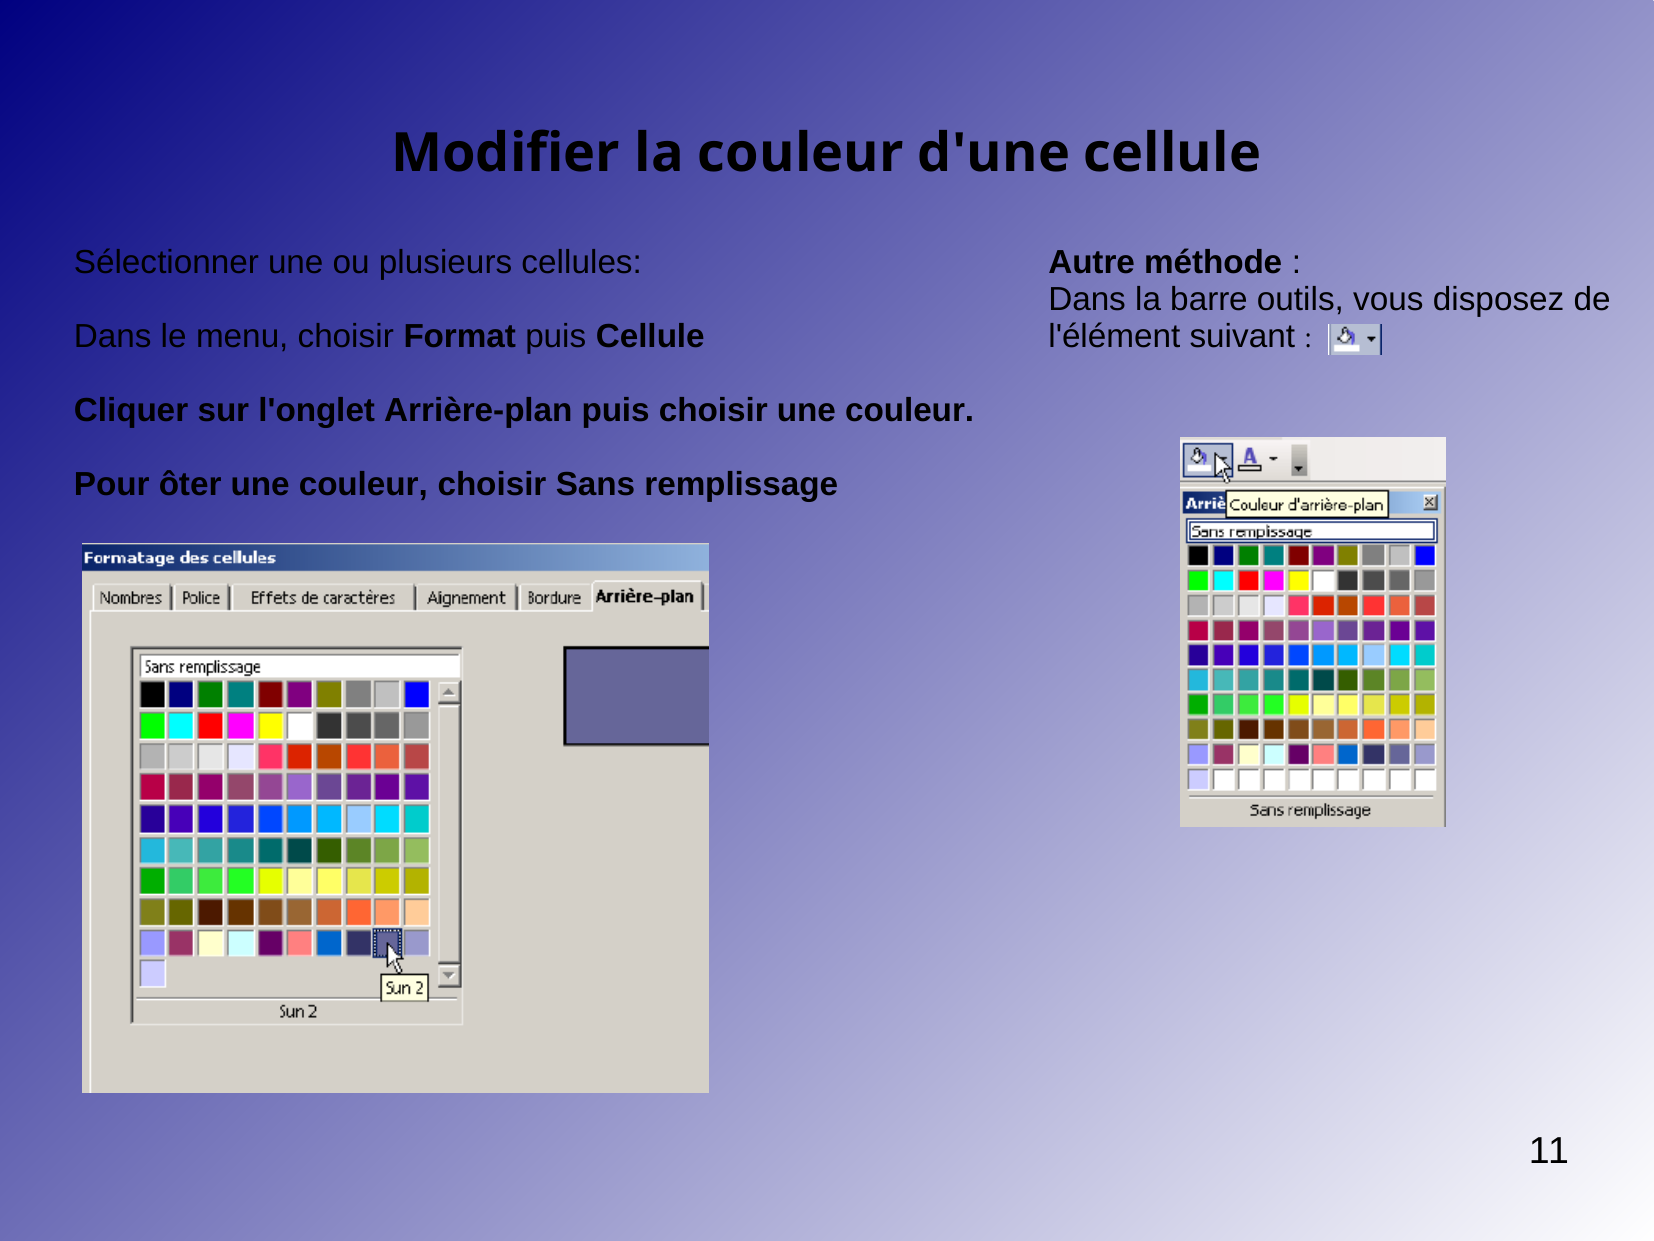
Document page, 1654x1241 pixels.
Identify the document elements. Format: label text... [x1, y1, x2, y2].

picture [1180, 437, 1446, 827]
text_box Sélectionner une ou plusieurs cellules: Dans le menu, choisir Format puis Cellule Cliquer sur l'onglet Arrière-plan puis choisir une couleur. Pour ôter une couleur, choisir Sans remplissage [59, 236, 1477, 517]
picture [82, 543, 709, 1093]
picture [1328, 324, 1382, 355]
title Modifier la couleur d'une cellule [82, 56, 1571, 236]
text_box Autre méthode : Dans la barre outils, vous disposez de l'élément suivant : [1033, 236, 1654, 425]
